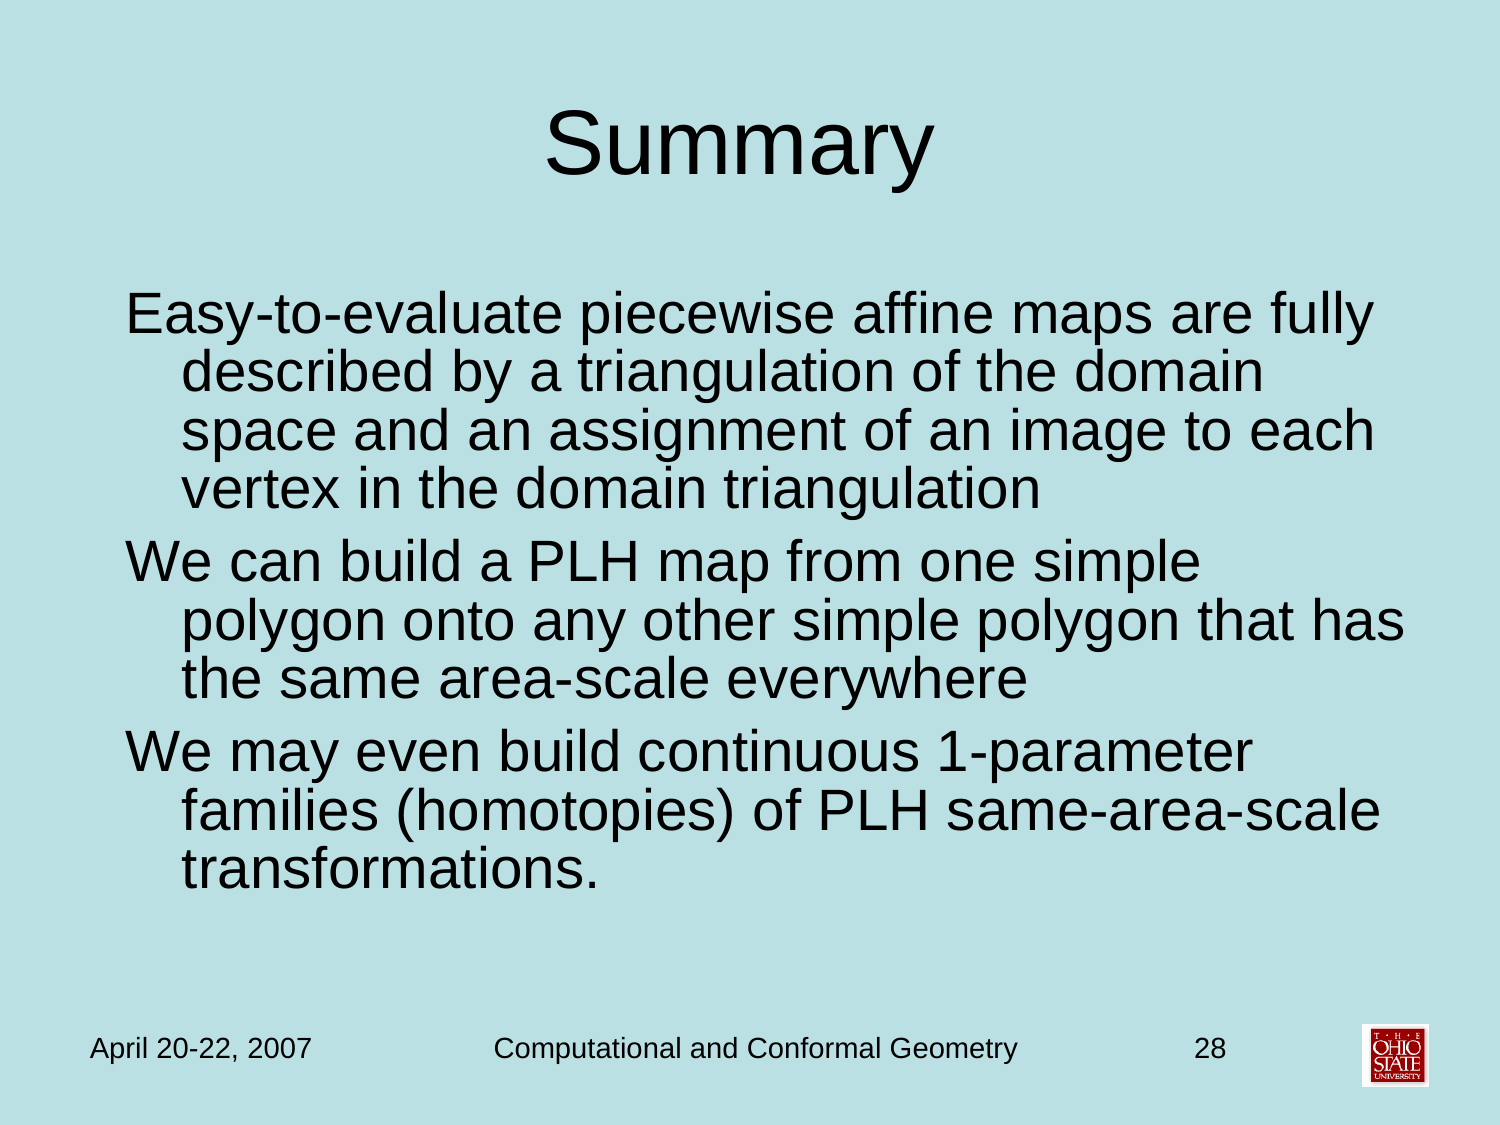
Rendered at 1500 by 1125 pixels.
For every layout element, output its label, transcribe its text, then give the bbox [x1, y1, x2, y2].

title Summary [53, 49, 1427, 237]
picture [1362, 1024, 1429, 1087]
list Easy-to-evaluate piecewise affine maps are fully described by a triangulation of the domain space and an assignment of an image to each vertex in the domain triangulation We can build a PLH map from one simple polygon onto any other simple polygon that has the same area-scale everywhere We may even build continuous 1-parameter families (homotopies) of PLH same-area-scale transformations. [110, 278, 1424, 954]
